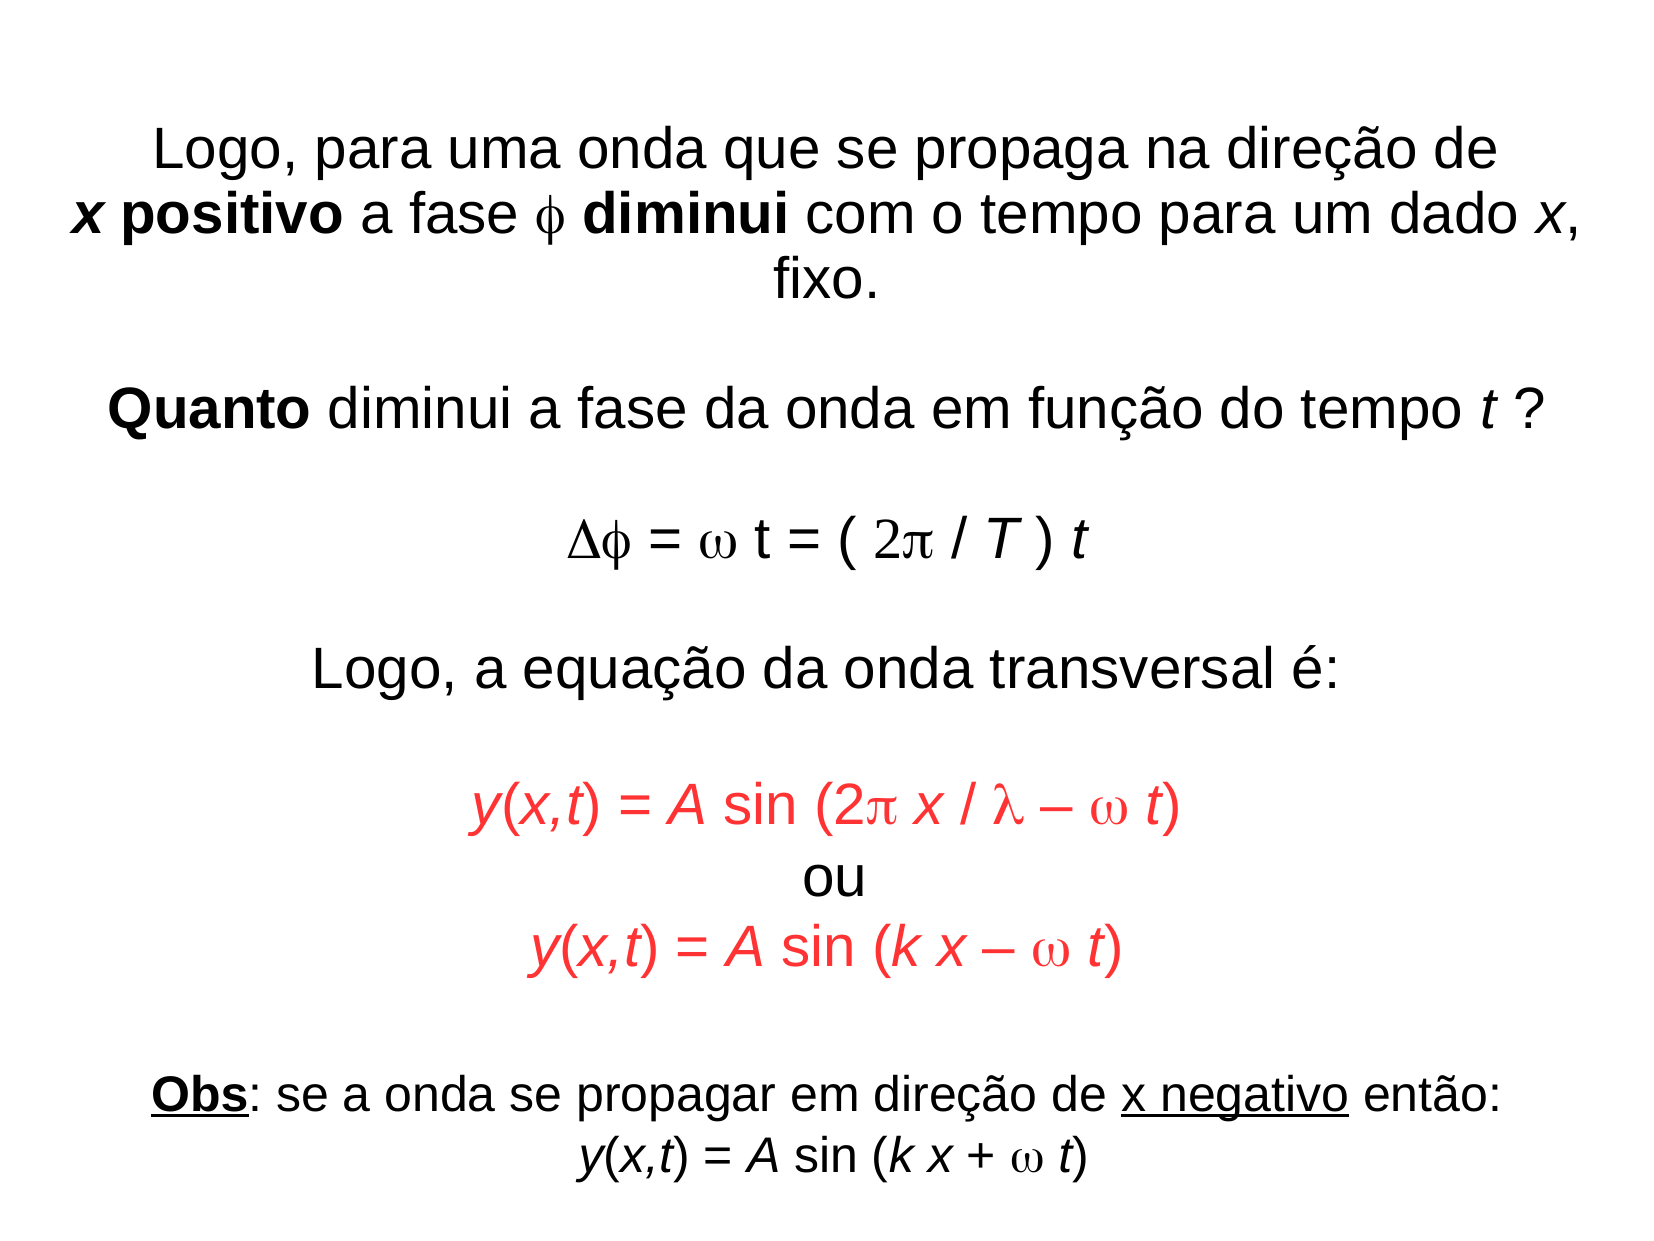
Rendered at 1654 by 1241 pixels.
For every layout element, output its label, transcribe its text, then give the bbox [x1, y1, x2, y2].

subtitle Logo, para uma onda que se propaga na direção de x positivo a fase f diminui com o tempo para um dado x, fixo. Quanto diminui a fase da onda em função do tempo t ? Df = w t = ( 2p / T ) t Logo, a equação da onda transversal é: y(x,t) = A sin (2p x / l – w t) ou y(x,t) = A sin (k x – w t) Obs: se a onda se propagar em direção de x negativo então: y(x,t) = A sin (k x + w t) [47, 88, 1607, 1211]
